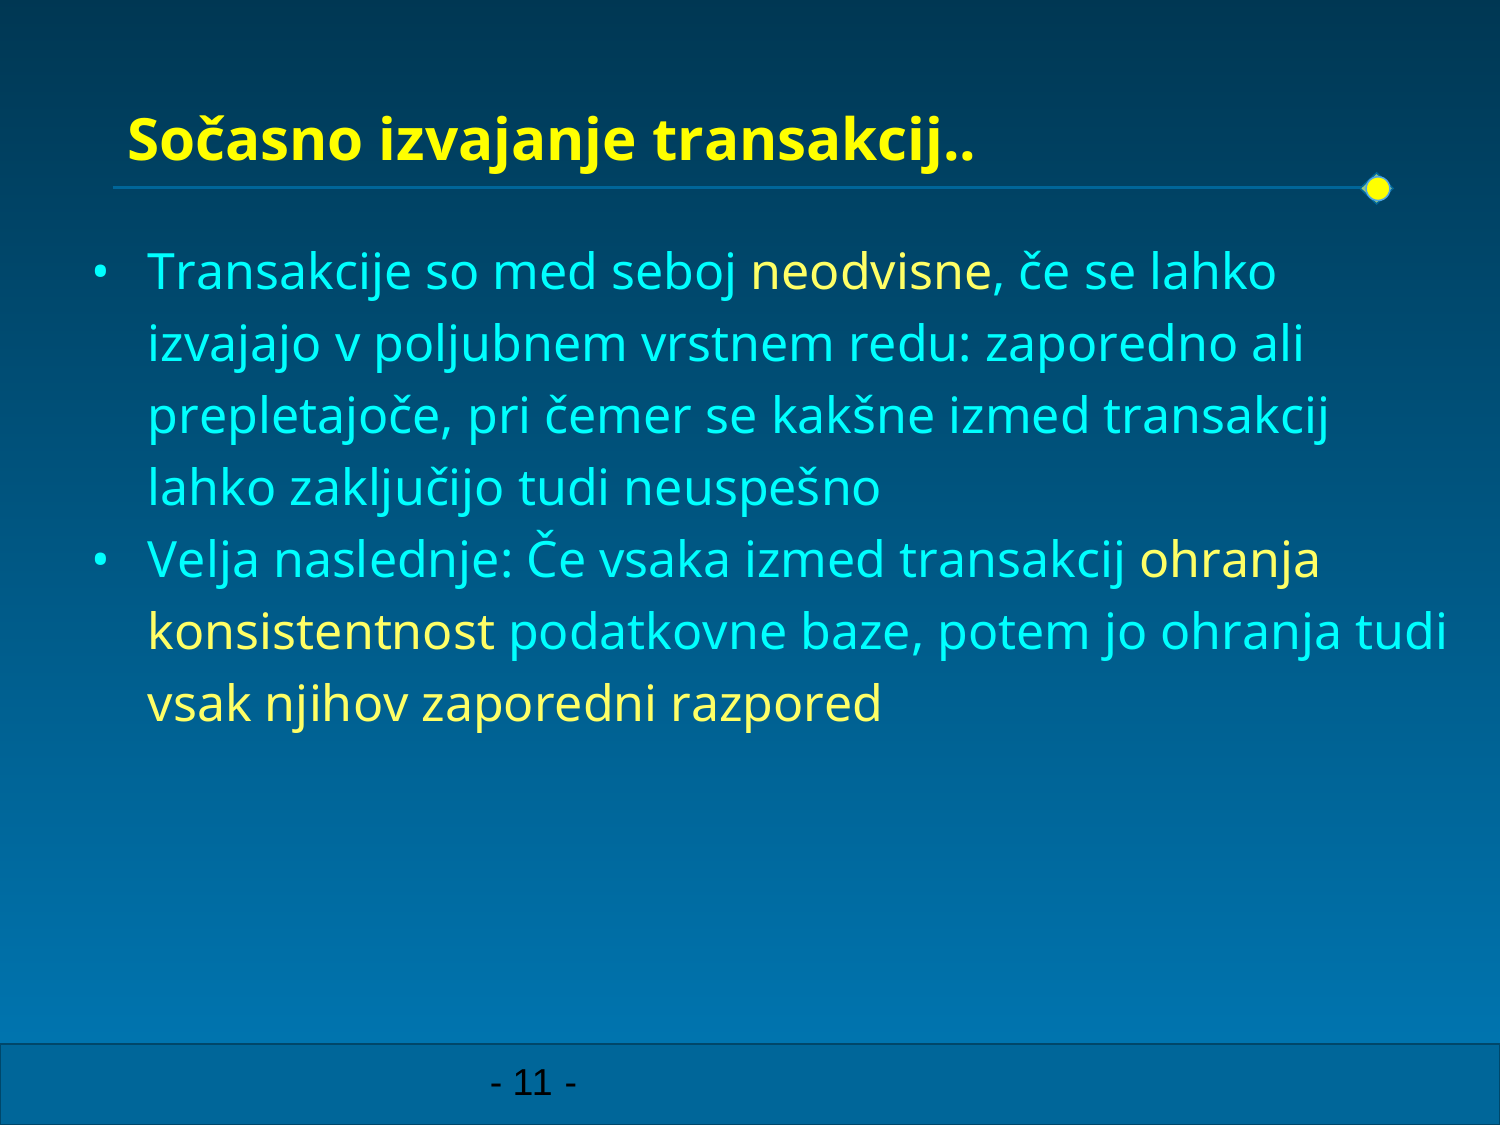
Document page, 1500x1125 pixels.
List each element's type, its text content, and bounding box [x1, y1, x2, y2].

list Transakcije so med seboj neodvisne, če se lahko izvajajo v poljubnem vrstnem redu: zaporedno ali prepletajoče, pri čemer se kakšne izmed transakcij lahko zaključijo tudi neuspešno Velja naslednje: Če vsaka izmed transakcij ohranja konsistentnost podatkovne baze, potem jo ohranja tudi vsak njihov zaporedni razpored [76, 220, 1473, 990]
title Sočasno izvajanje transakcij.. [112, 94, 1388, 181]
